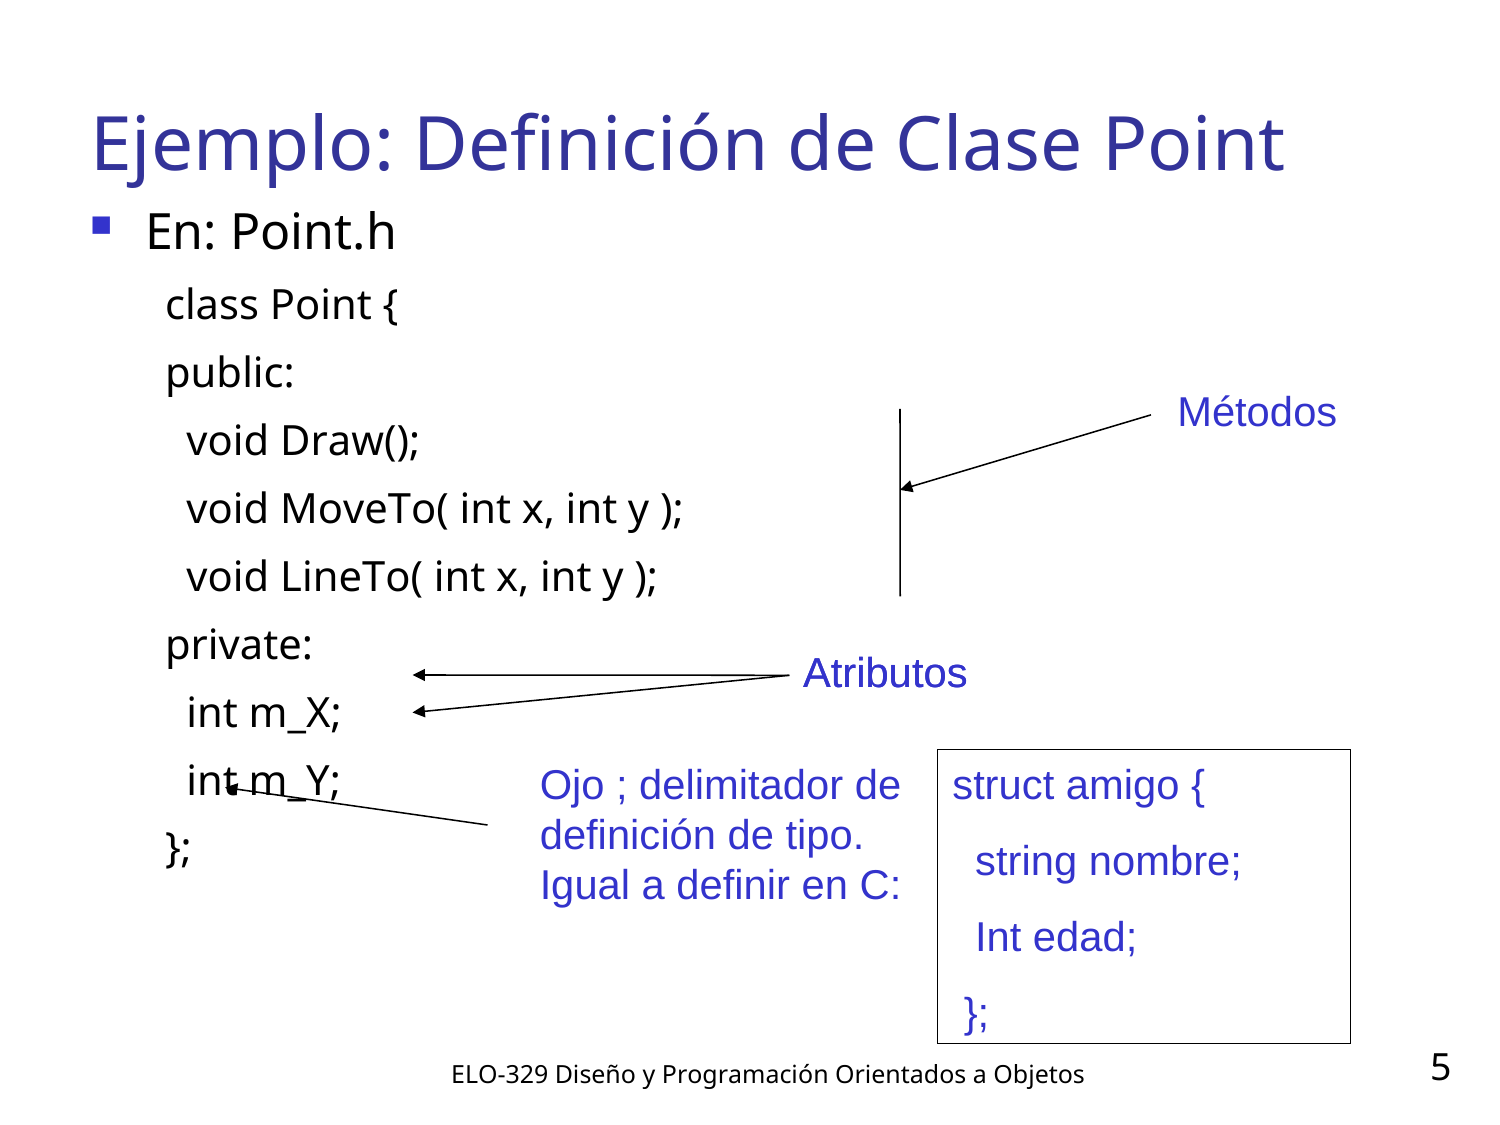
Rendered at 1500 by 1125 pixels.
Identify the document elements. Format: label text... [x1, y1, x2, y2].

text_box struct amigo { string nombre; Int edad; }; [937, 749, 1351, 1044]
text_box Atributos [788, 637, 1039, 704]
text_box Ojo ; delimitador de definición de tipo. Igual a definir en C: [524, 750, 938, 916]
list En: Point.h class Point { public: void Draw(); void MoveTo( int x, int y ); void LineTo( int x, int y ); private: int m_X; int m_Y; }; [75, 187, 1462, 1008]
title Ejemplo: Definición de Clase Point [75, 22, 1465, 200]
